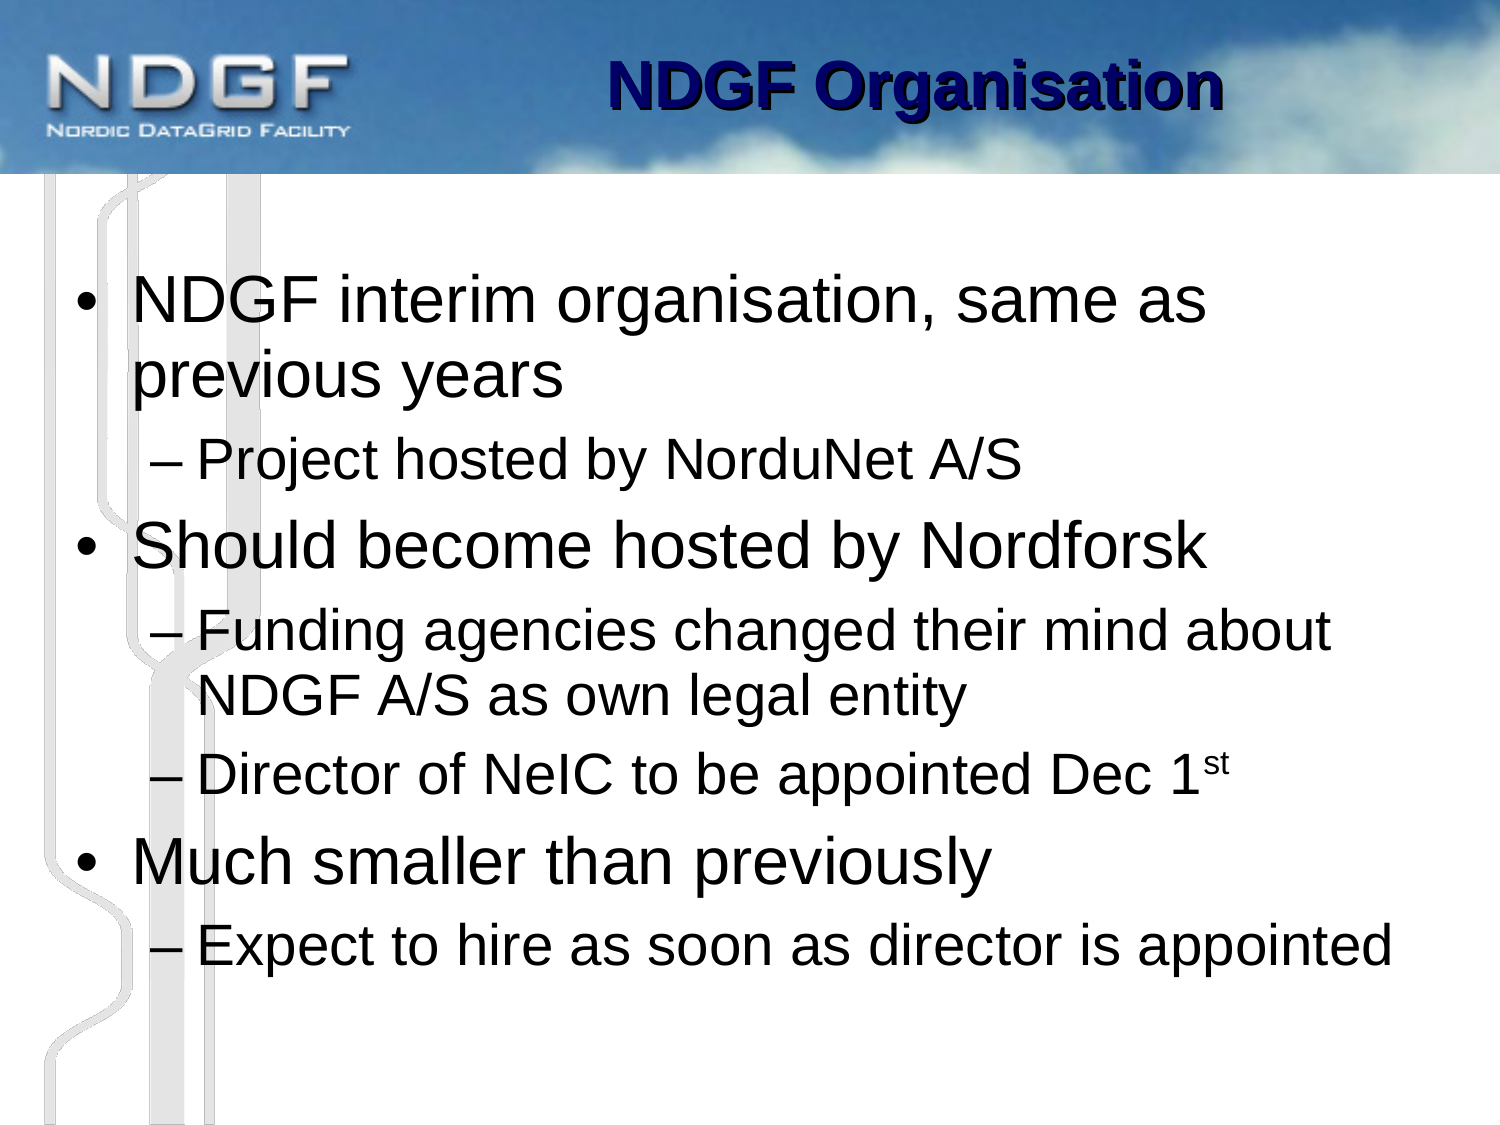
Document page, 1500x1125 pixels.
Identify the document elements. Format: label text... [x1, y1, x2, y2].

picture [0, 0, 1500, 262]
title NDGF Organisation [372, 0, 1459, 172]
list NDGF interim organisation, same as previous years Project hosted by NorduNet A/S Should become hosted by Nordforsk Funding agencies changed their mind about NDGF A/S as own legal entity Director of NeIC to be appointed Dec 1st Much smaller than previously Expect to hire as soon as director is appointed [75, 262, 1426, 1006]
